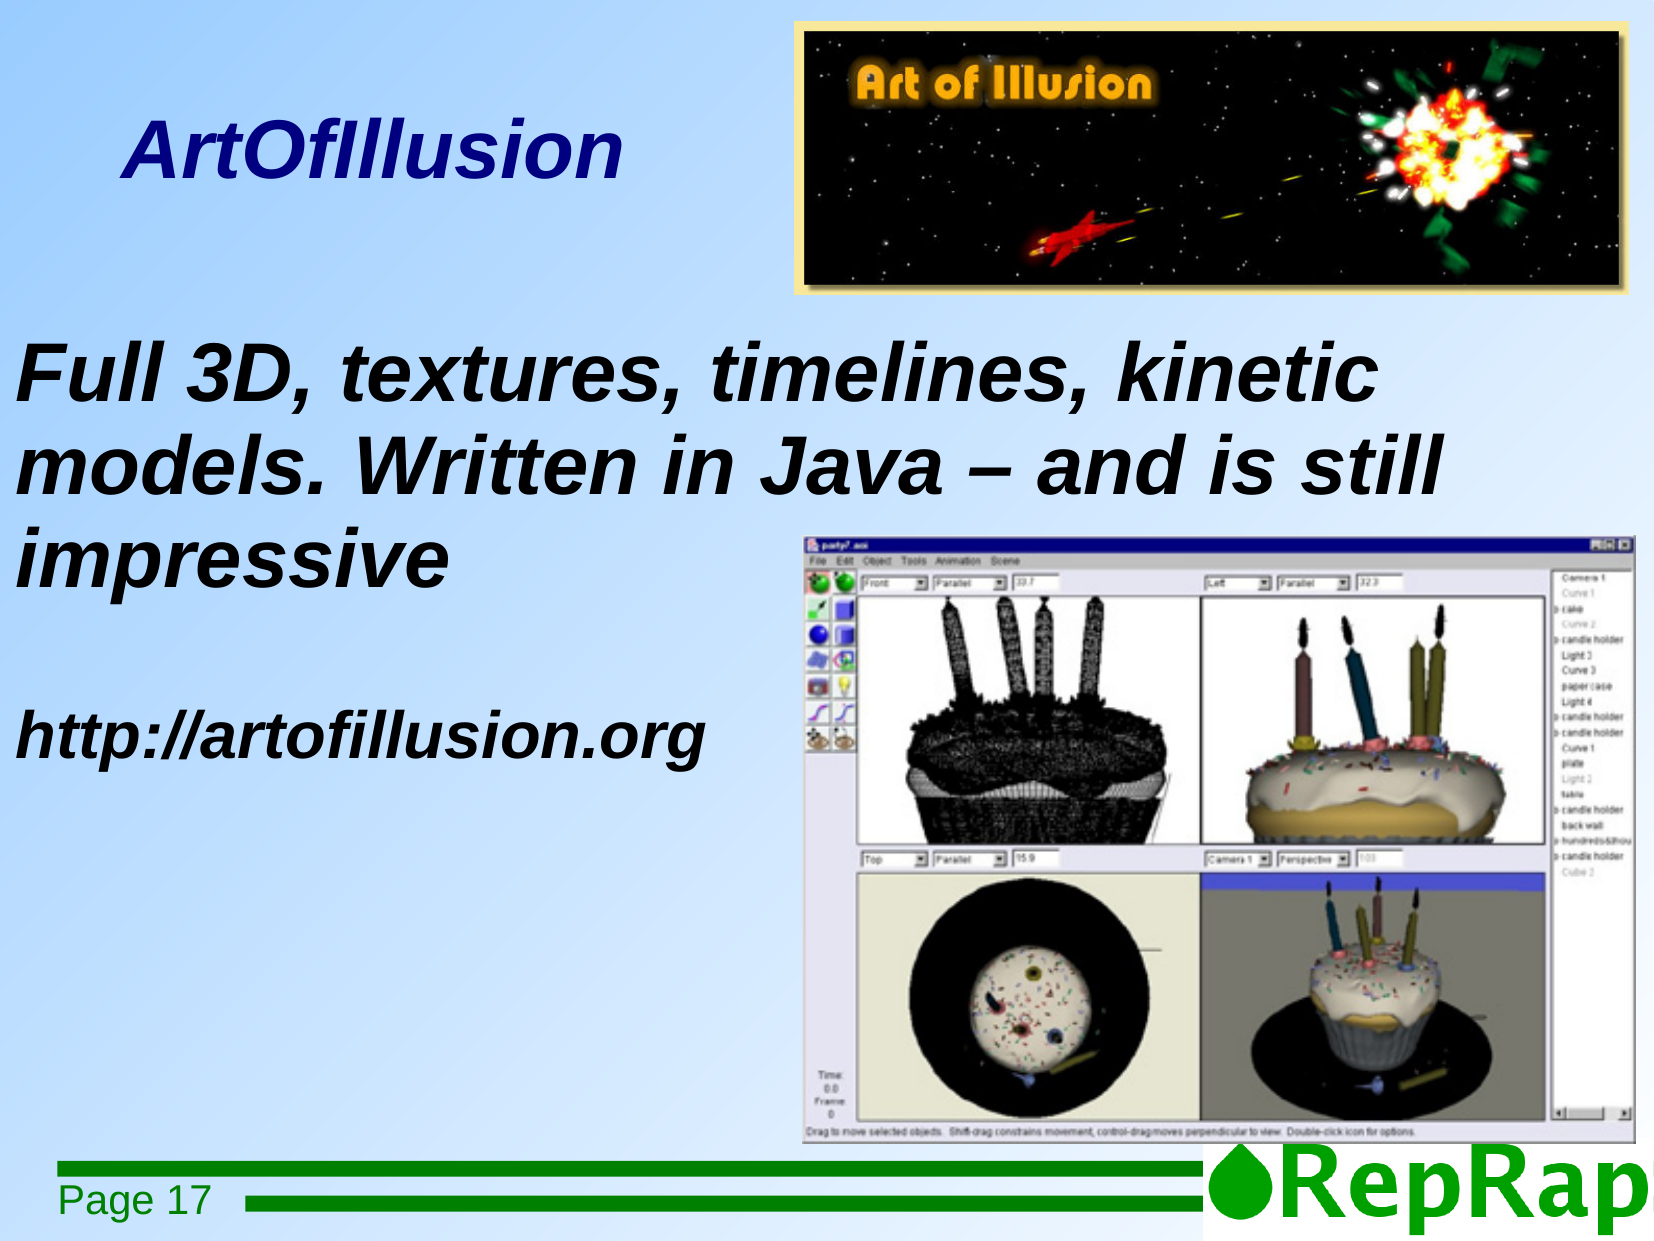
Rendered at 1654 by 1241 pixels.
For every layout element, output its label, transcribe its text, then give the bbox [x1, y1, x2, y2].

text_box Full 3D, textures, timelines, kinetic models. Written in Java – and is still impressive http://artofillusion.org [15, 196, 1537, 996]
title ArtOfIllusion [121, 46, 794, 196]
picture [802, 535, 1654, 1241]
picture [794, 21, 1629, 295]
